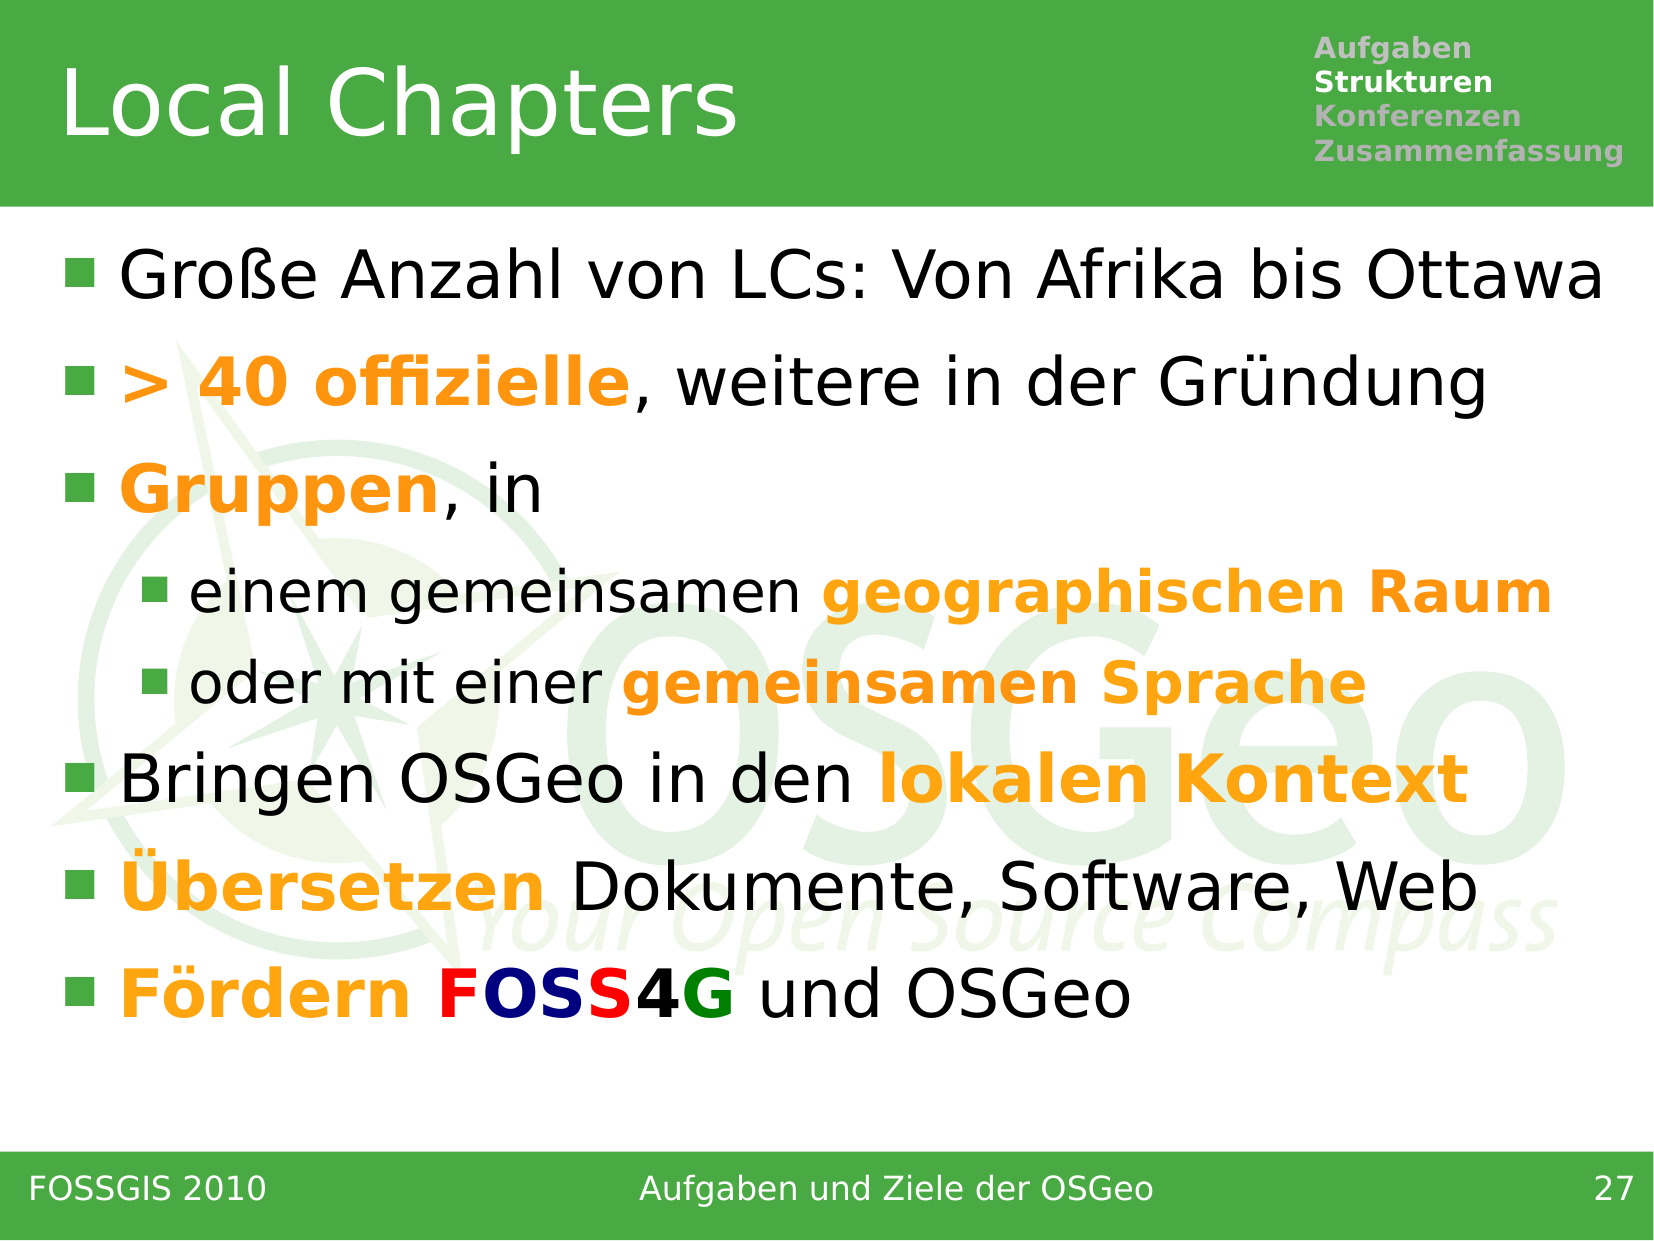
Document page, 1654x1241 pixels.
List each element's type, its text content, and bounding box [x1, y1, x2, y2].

list Große Anzahl von LCs: Von Afrika bis Ottawa > 40 offizielle, weitere in der Gründung Gruppen, in einem gemeinsamen geographischen Raum oder mit einer gemeinsamen Sprache Bringen OSGeo in den lokalen Kontext Übersetzen Dokumente, Software, Web Fördern FOSS4G und OSGeo [47, 236, 1625, 1108]
title Local Chapters [59, 29, 1299, 178]
text_box Aufgaben Strukturen Konferenzen Zusammenfassung [1299, 23, 1654, 201]
